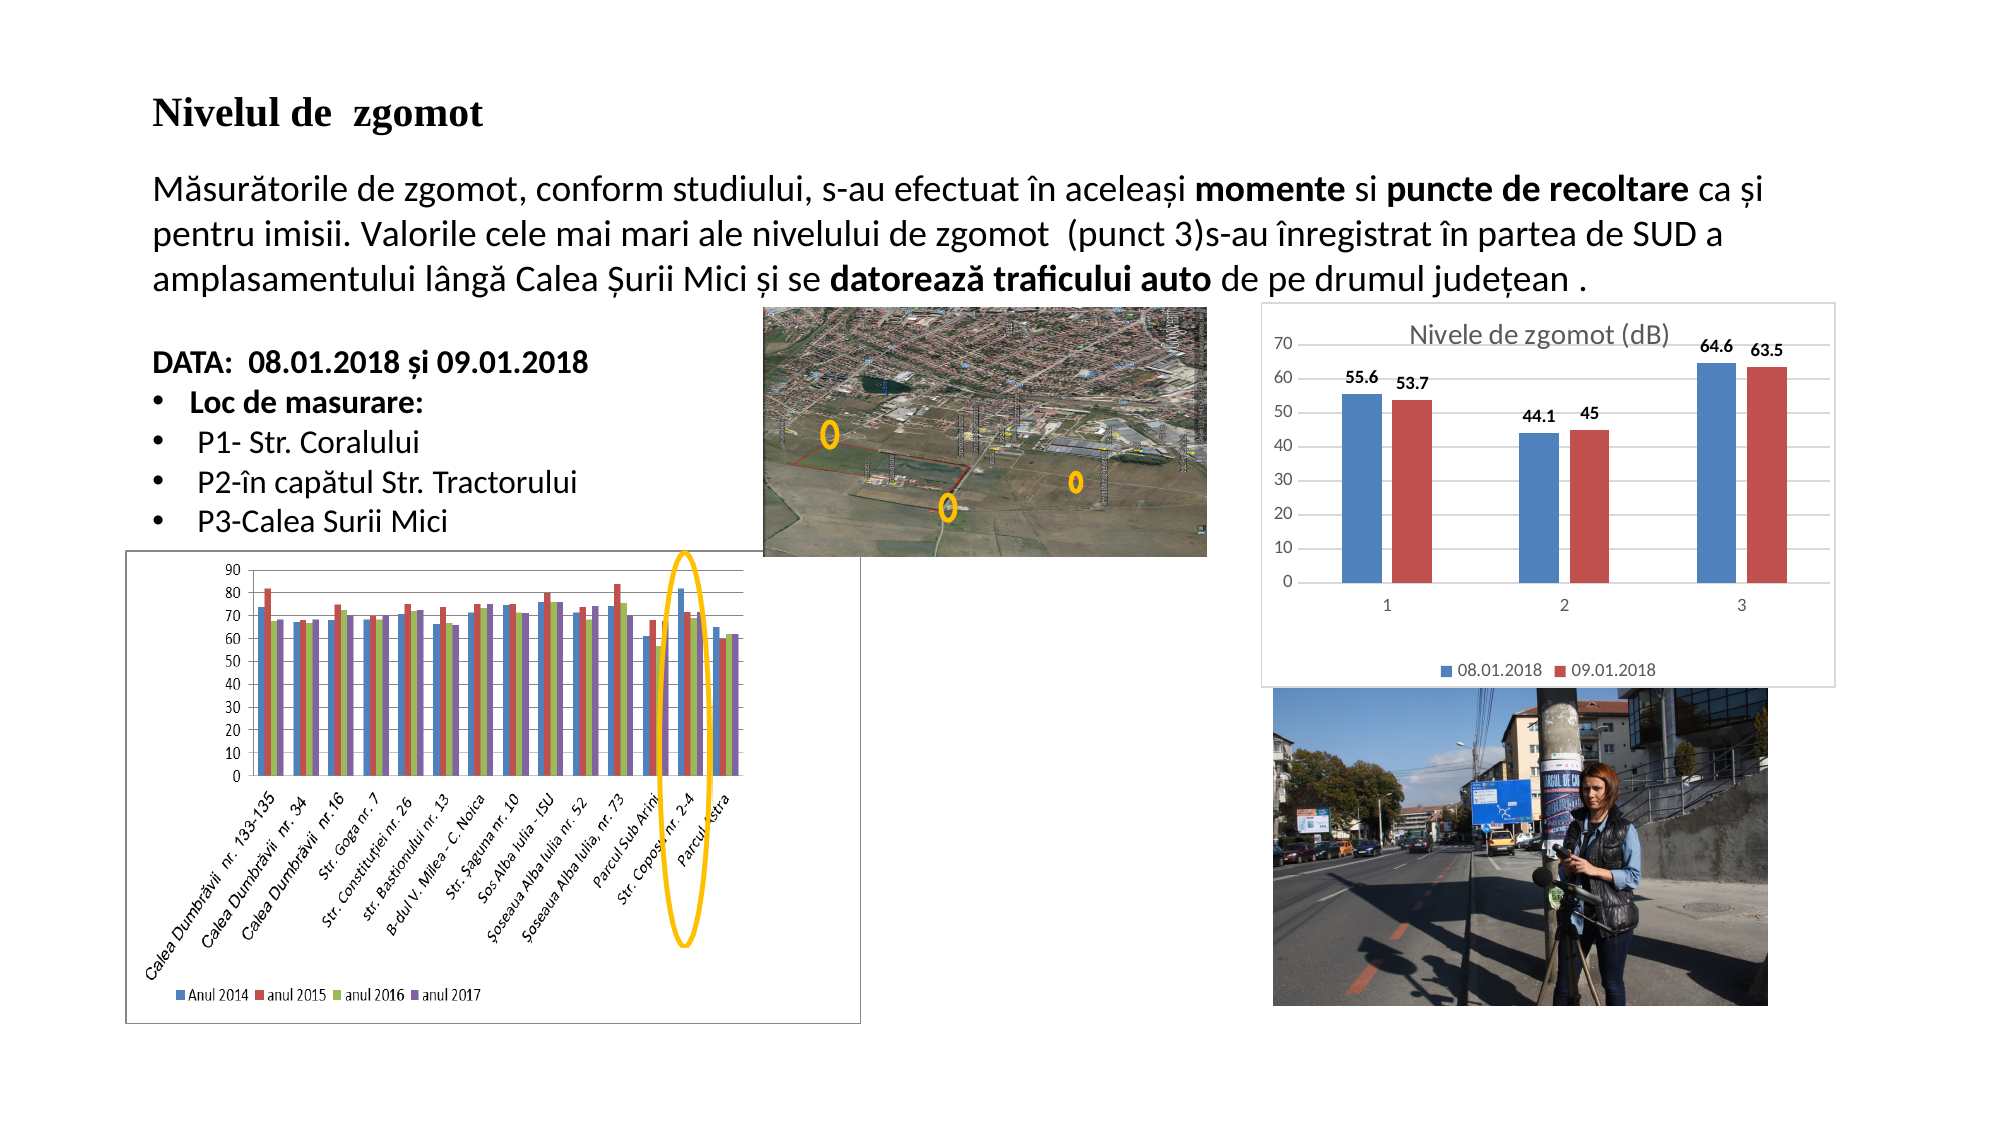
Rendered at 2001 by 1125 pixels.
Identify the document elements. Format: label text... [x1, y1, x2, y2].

picture [125, 307, 1207, 1024]
title Nivelul de zgomot [137, 59, 1863, 156]
list Măsurătorile de zgomot, conform studiului, s-au efectuat în aceleași momente si puncte de recoltare ca și pentru imisii. Valorile cele mai mari ale nivelului de zgomot (punct 3)s-au înregistrat în partea de SUD a amplasamentului lângă Calea Șurii Mici și se datorează traficului auto de pe drumul județean . DATA: 08.01.2018 și 09.01.2018 Loc de masurare: P1- Str. Coralului P2-în capătul Str. Tractorului P3-Calea Surii Mici Măsurători APM Sibiu [137, 156, 1863, 1018]
picture [1273, 688, 1768, 1006]
chart [1260, 302, 1837, 688]
